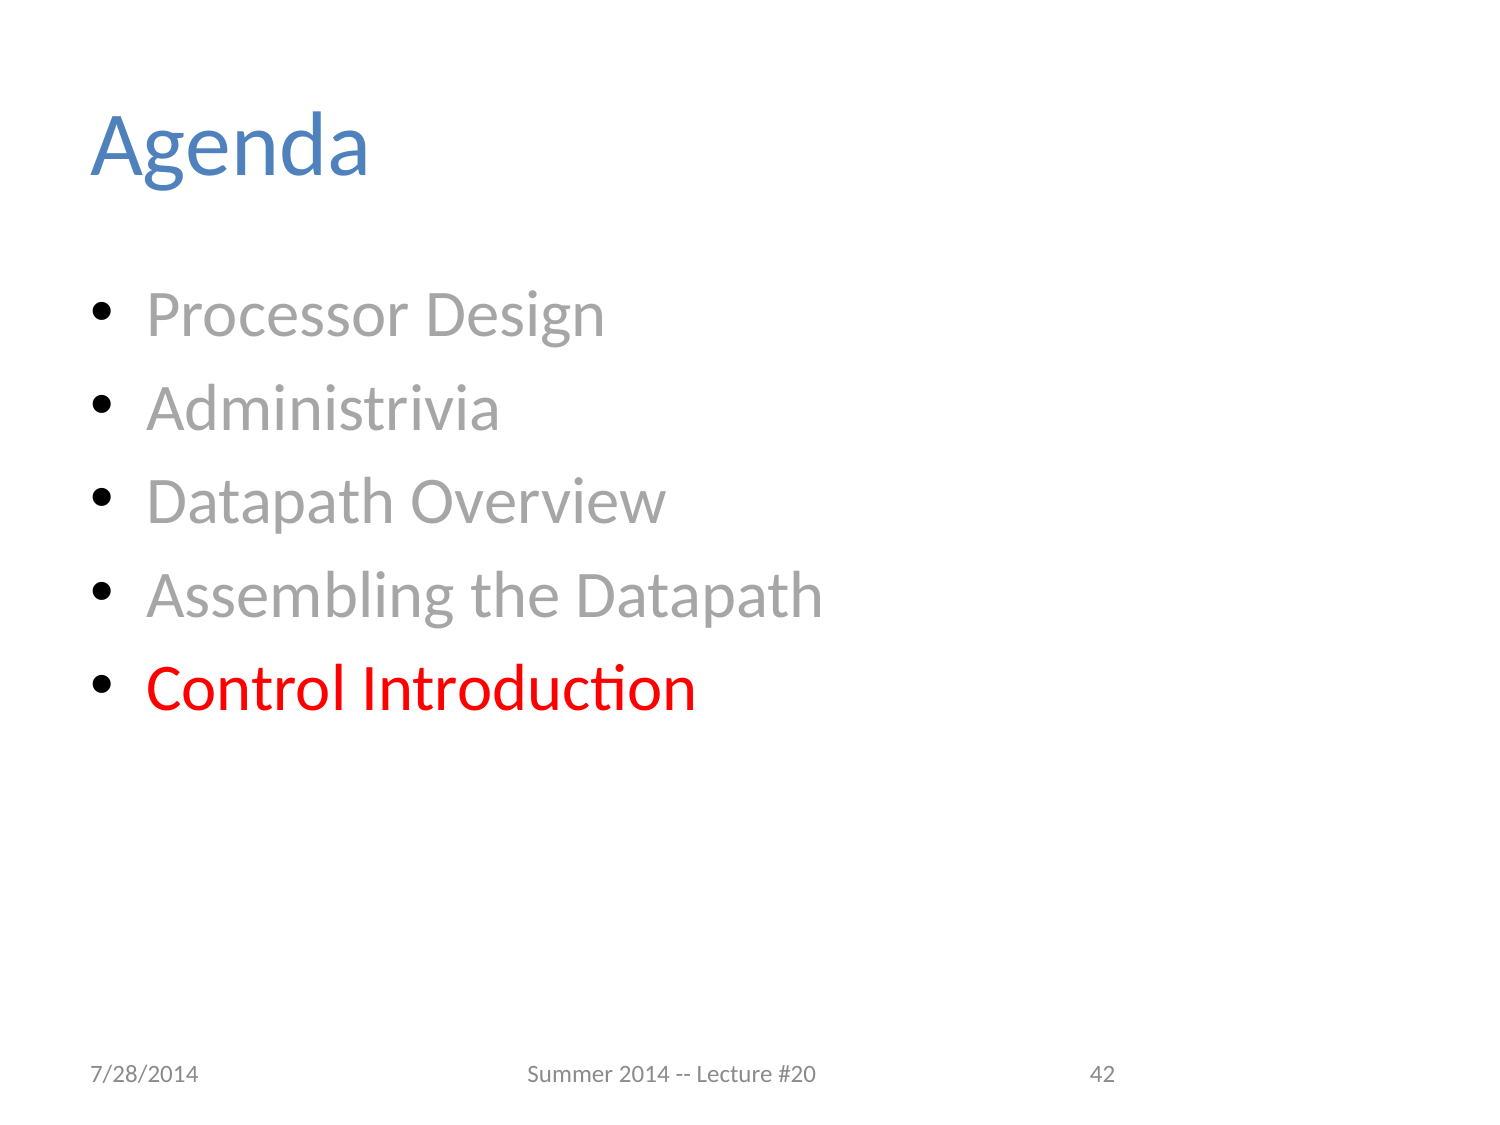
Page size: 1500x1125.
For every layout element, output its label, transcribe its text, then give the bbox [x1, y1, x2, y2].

title Agenda [75, 45, 1425, 233]
slide_number 7/28/2014 [75, 1042, 425, 1103]
list Processor Design Administrivia Datapath Overview Assembling the Datapath Control Introduction [75, 262, 1425, 1073]
slide_number <number> [1074, 1042, 1425, 1103]
footer Summer 2014 -- Lecture #20 [512, 1042, 988, 1103]
